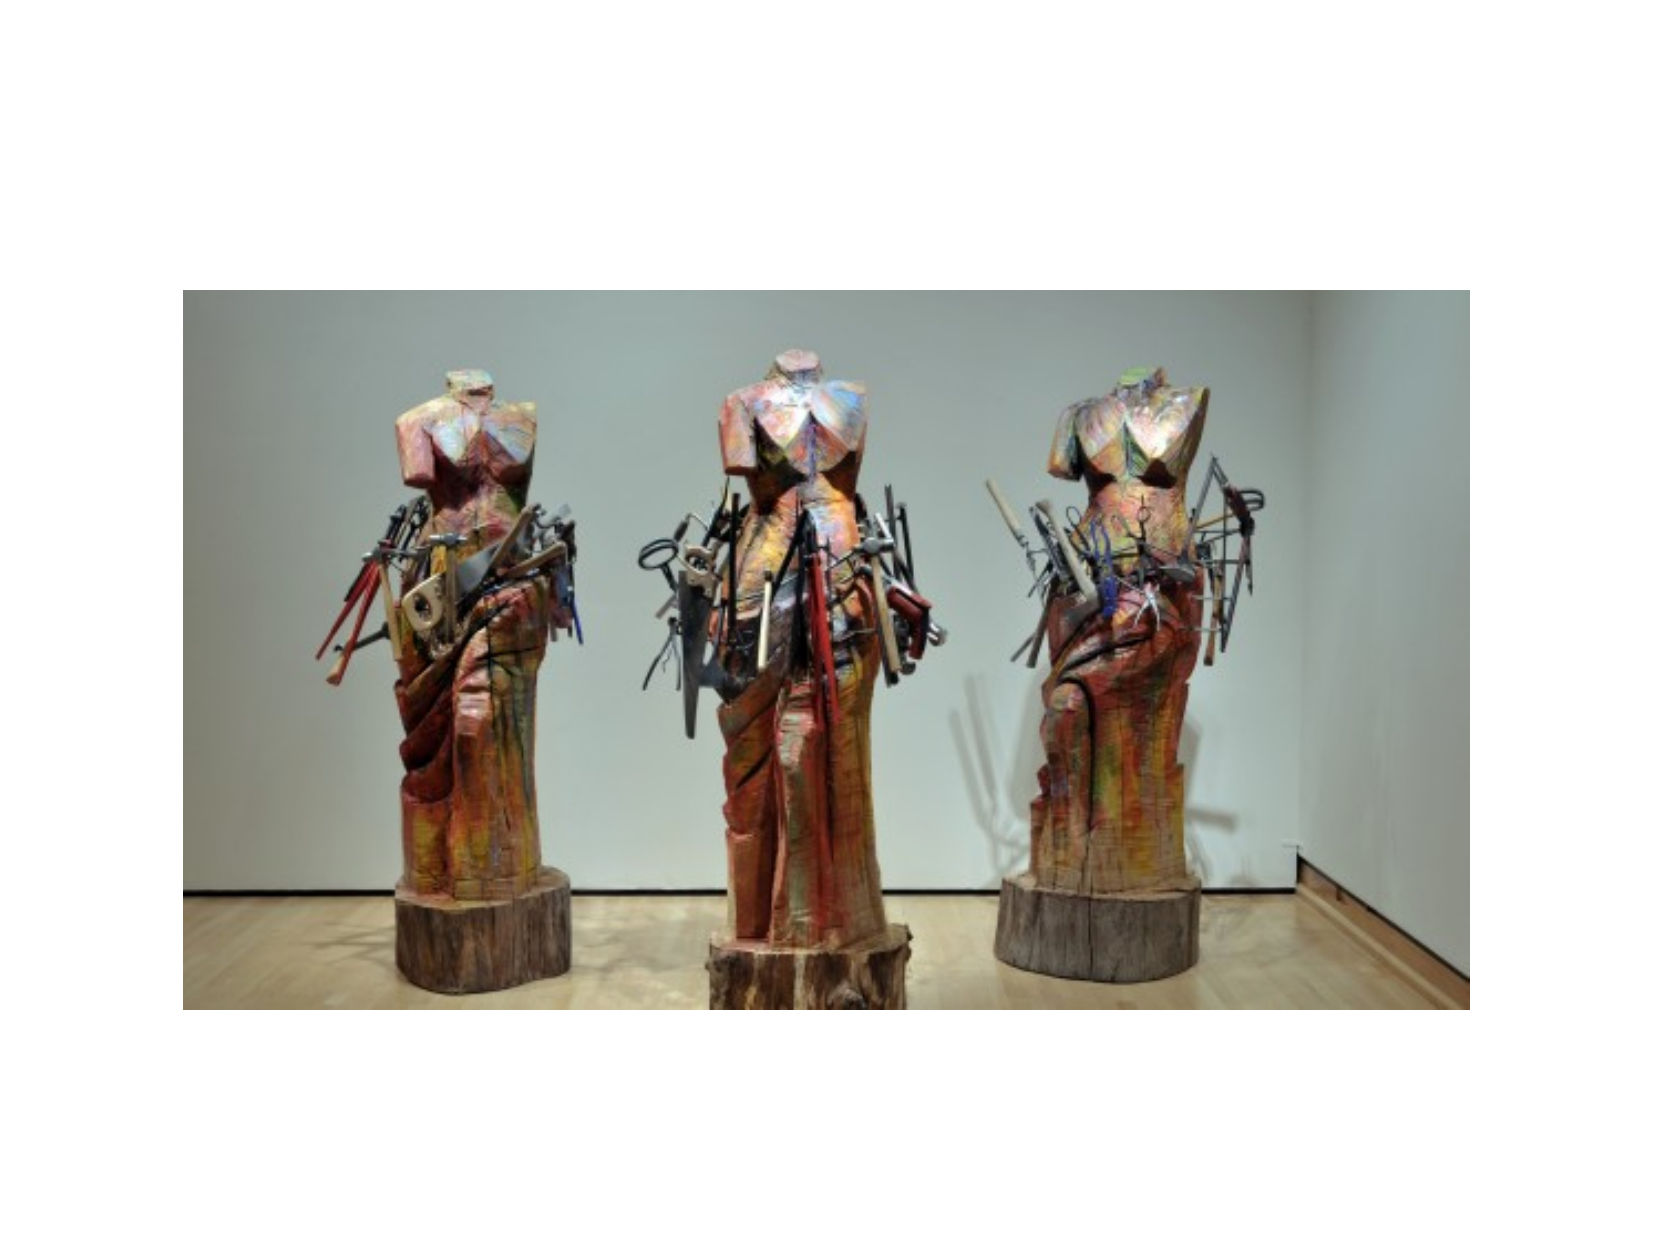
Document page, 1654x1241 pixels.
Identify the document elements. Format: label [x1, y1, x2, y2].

picture [183, 290, 1470, 1010]
